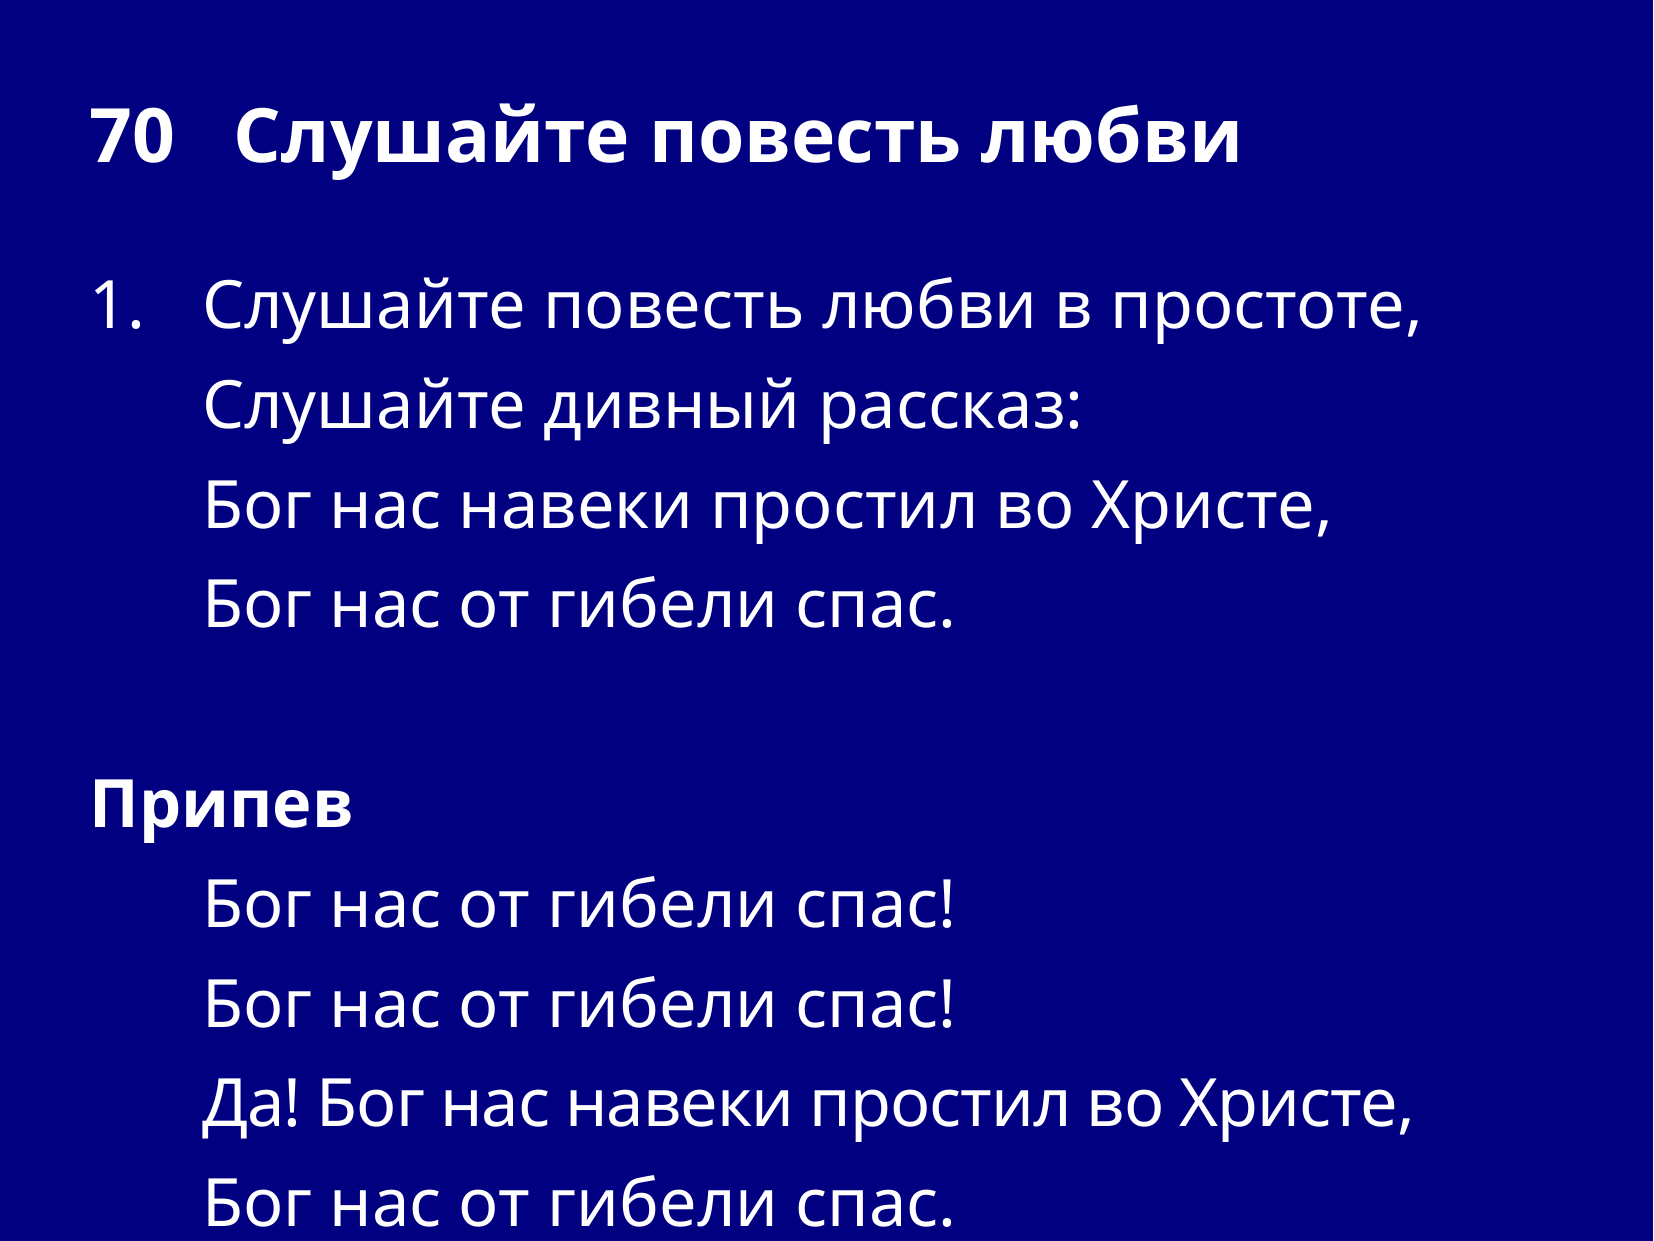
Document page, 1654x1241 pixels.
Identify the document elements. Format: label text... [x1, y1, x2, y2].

text_box 1. Слушайте повесть любви в простоте, Слушайте дивный рассказ: Бог нас навеки простил во Христе, Бог нас от гибели спас. Припев Бог нас от гибели спас! Бог нас от гибели спас! Да! Бог нас навеки простил во Христе, Бог нас от гибели спас. [75, 188, 1576, 1163]
text_box 70 Слушайте повесть любви [75, 75, 1576, 188]
